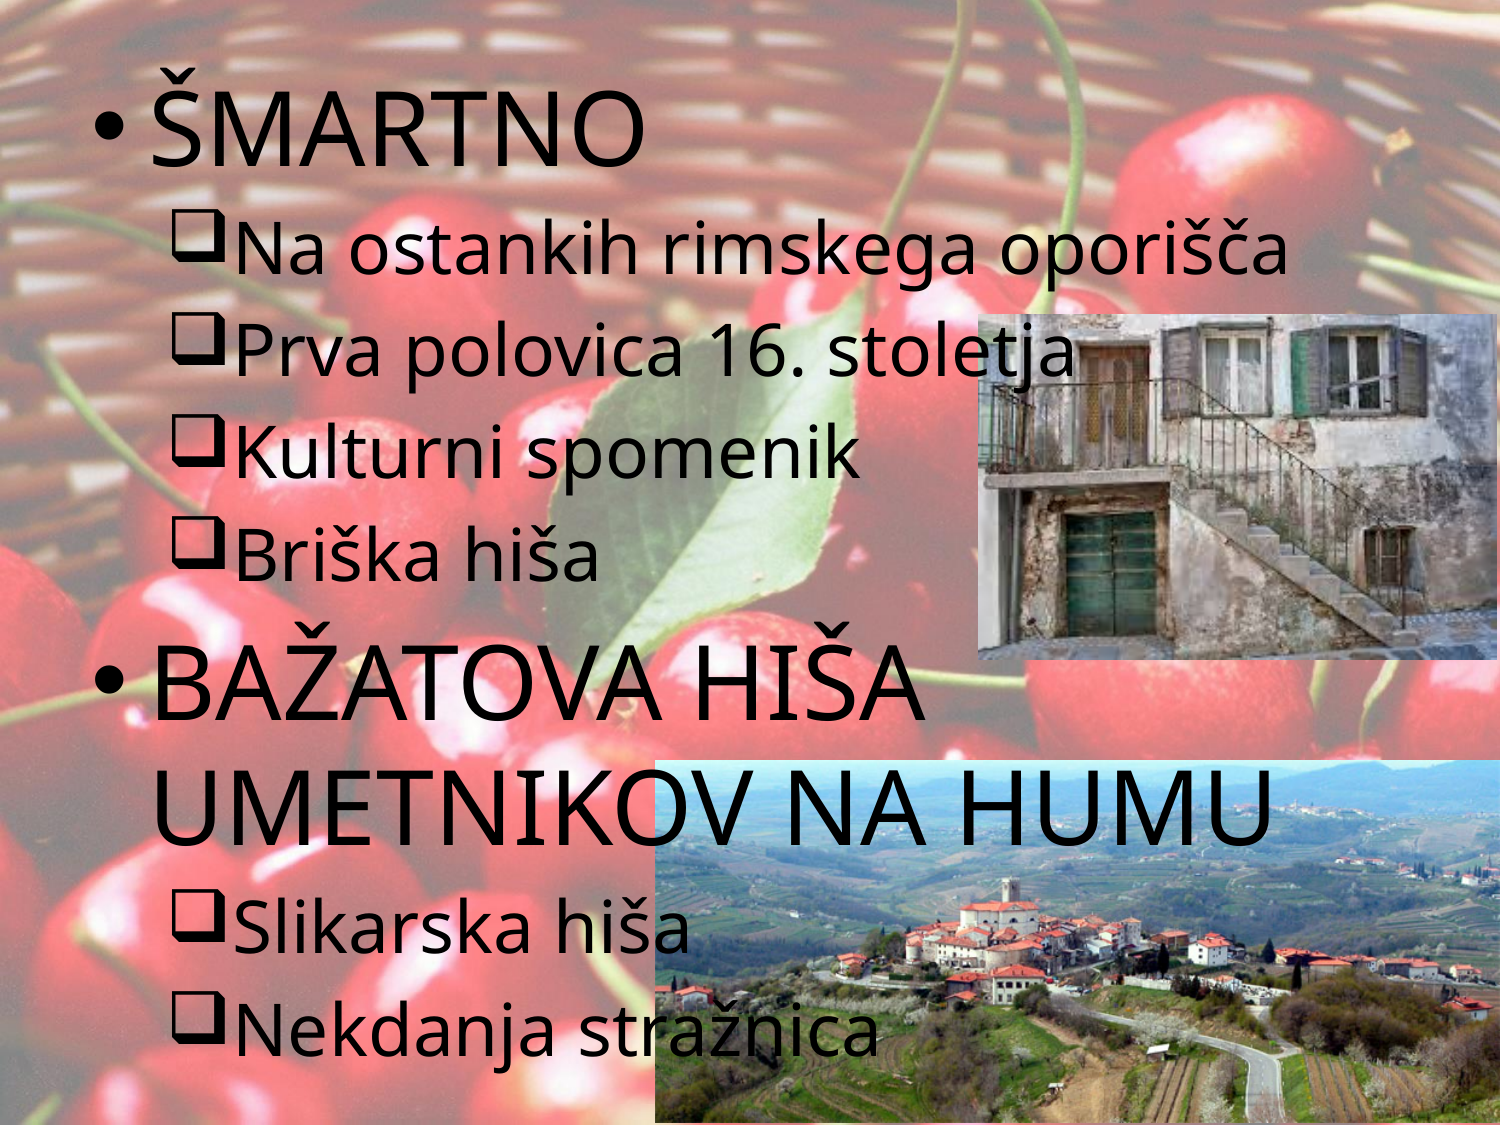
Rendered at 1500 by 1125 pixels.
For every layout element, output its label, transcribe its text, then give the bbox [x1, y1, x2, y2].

picture [0, 0, 1500, 1125]
list ŠMARTNO Na ostankih rimskega oporišča Prva polovica 16. stoletja Kulturni spomenik Briška hiša BAŽATOVA HIŠA UMETNIKOV NA HUMU Slikarska hiša Nekdanja stražnica [76, 54, 1424, 1071]
